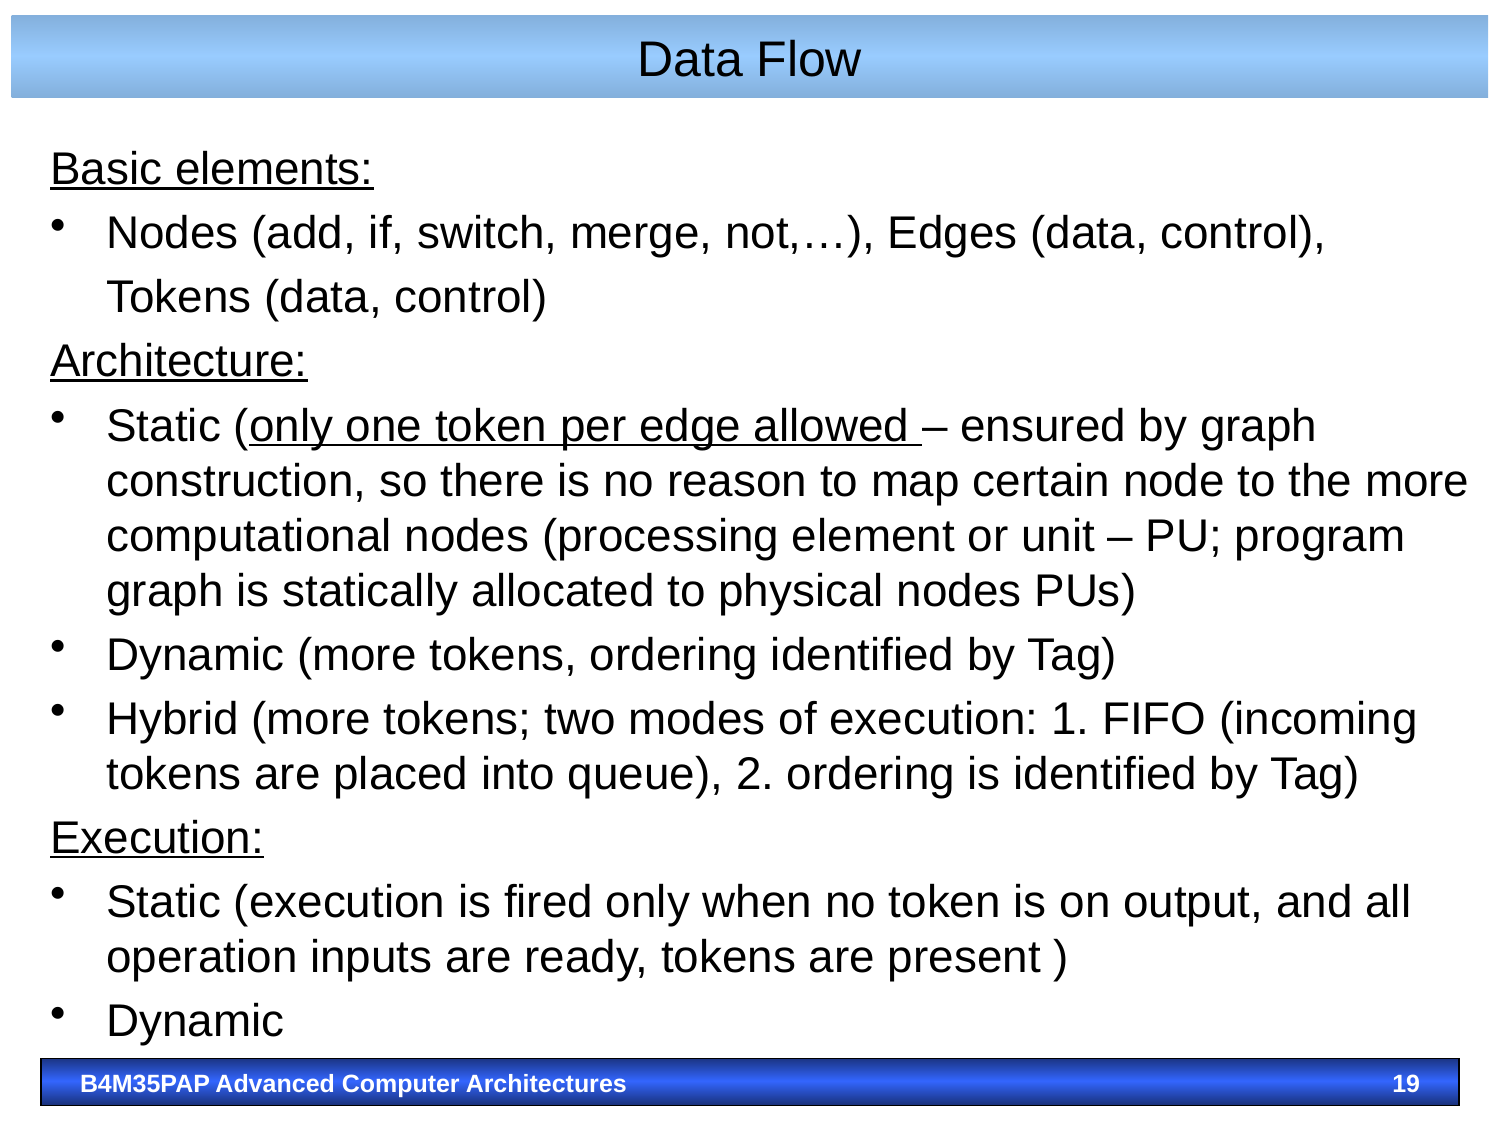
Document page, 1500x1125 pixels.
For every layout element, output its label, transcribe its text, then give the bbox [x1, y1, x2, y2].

text_box Basic elements: Nodes (add, if, switch, merge, not,…), Edges (data, control), Tokens (data, control) Architecture: Static (only one token per edge allowed – ensured by graph construction, so there is no reason to map certain node to the more computational nodes (processing element or unit – PU; program graph is statically allocated to physical nodes PUs) Dynamic (more tokens, ordering identified by Tag) Hybrid (more tokens; two modes of execution: 1. FIFO (incoming tokens are placed into queue), 2. ordering is identified by Tag) Execution: Static (execution is fired only when no token is on output, and all operation inputs are ready, tokens are present ) Dynamic [35, 131, 1500, 1041]
title Data Flow [11, 15, 1489, 98]
